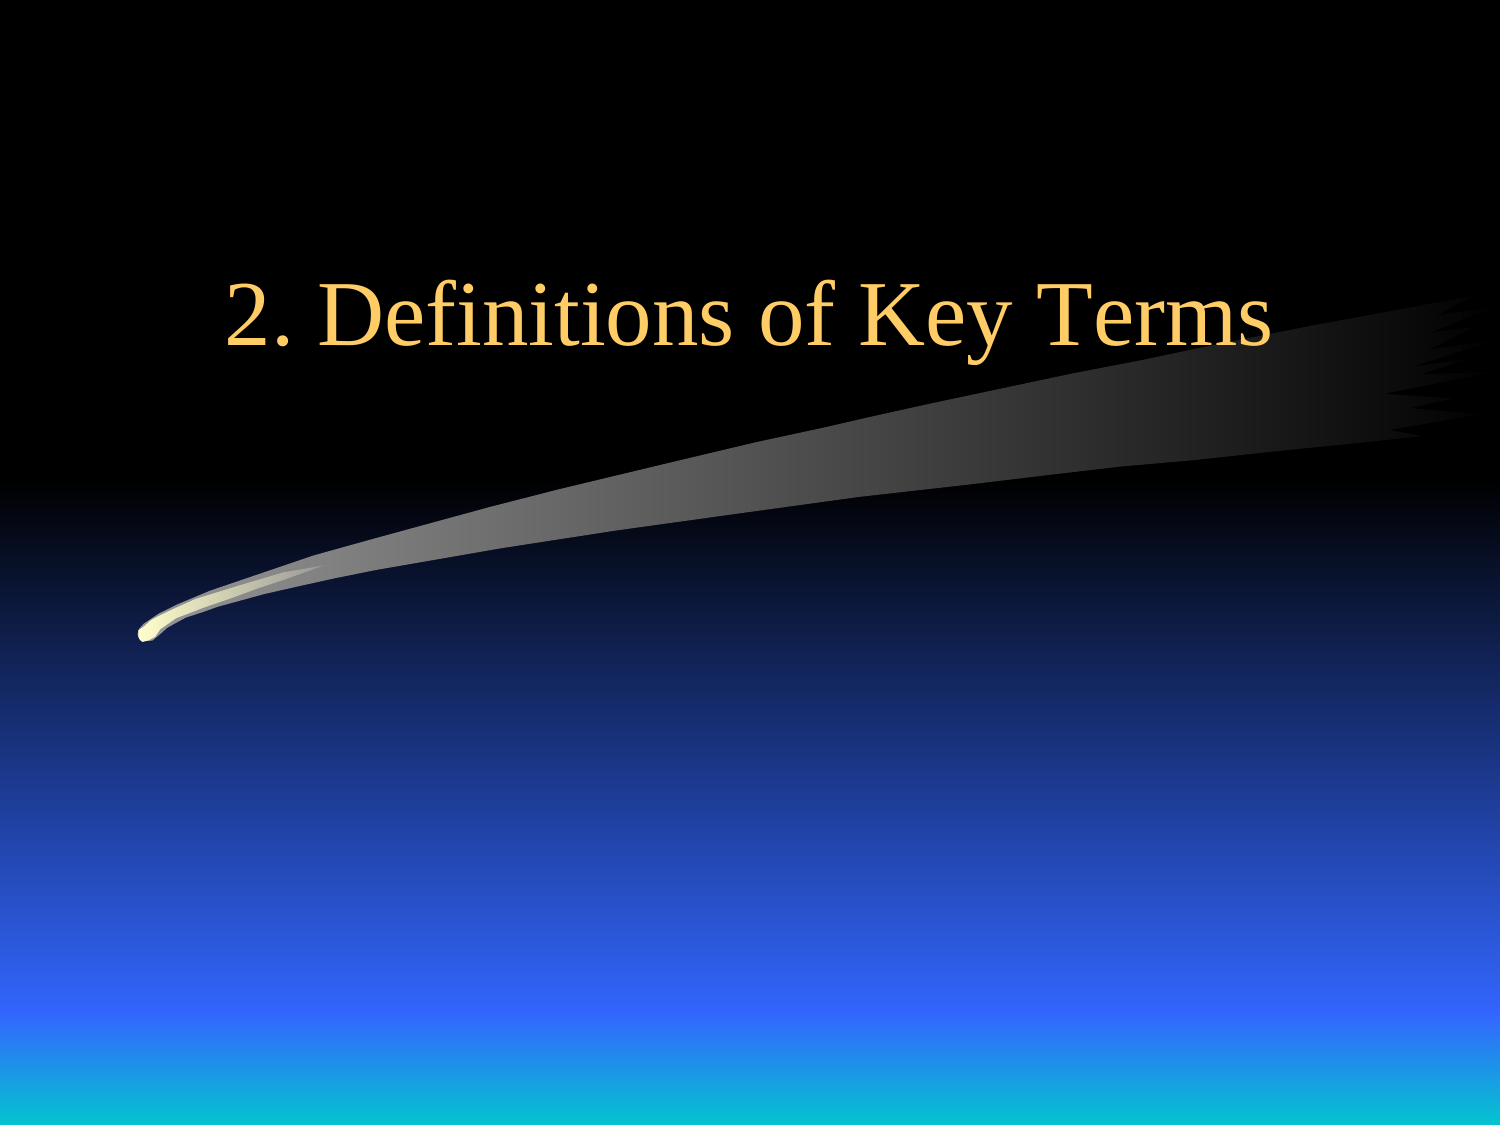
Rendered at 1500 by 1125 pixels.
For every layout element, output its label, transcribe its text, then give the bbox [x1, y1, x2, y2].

title 2. Definitions of Key Terms [112, 185, 1388, 374]
